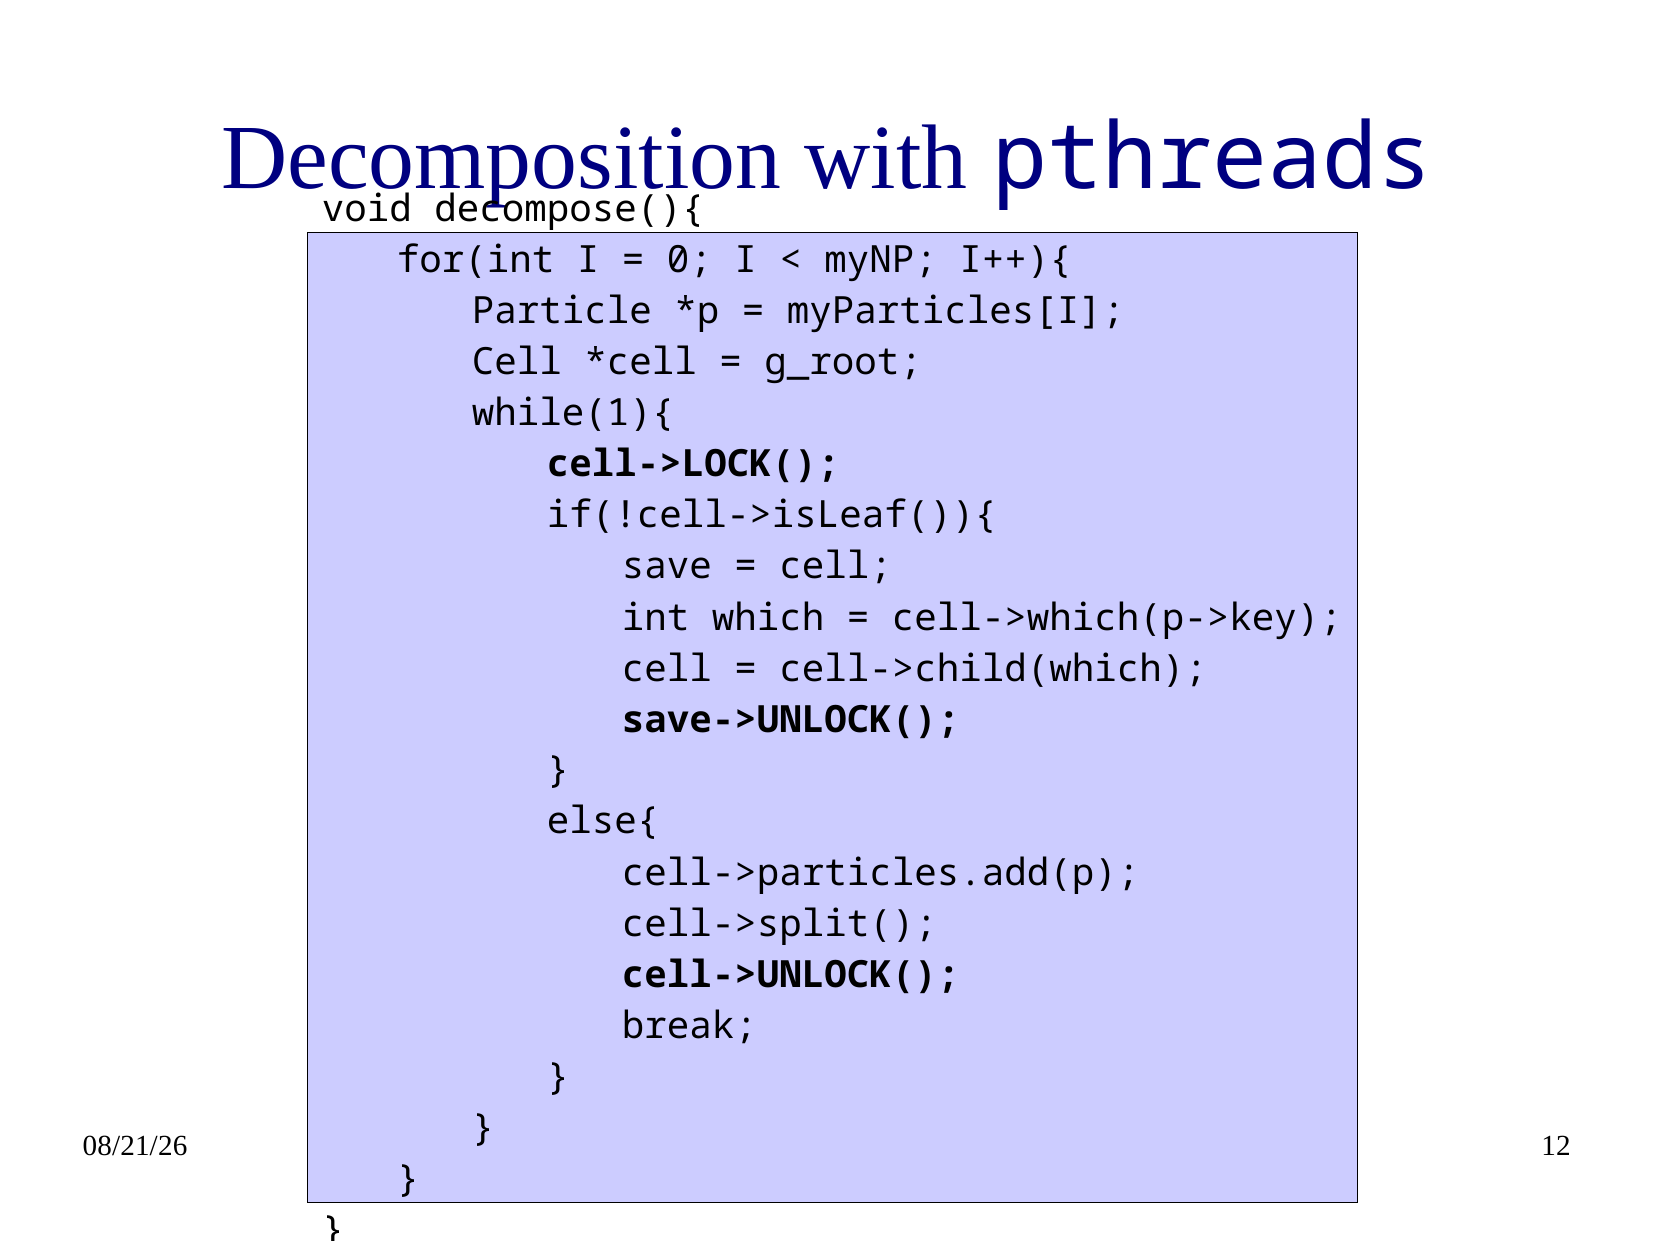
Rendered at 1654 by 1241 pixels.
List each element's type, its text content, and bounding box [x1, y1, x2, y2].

text_box void decompose(){ for(int I = 0; I < myNP; I++){ Particle *p = myParticles[I]; Cell *cell = g_root; while(1){ cell->LOCK(); if(!cell->isLeaf()){ save = cell; int which = cell->which(p->key); cell = cell->child(which); save->UNLOCK(); } else{ cell->particles.add(p); cell->split(); cell->UNLOCK(); break; } } } } [307, 232, 1358, 1203]
title Decomposition with pthreads [82, 49, 1571, 257]
